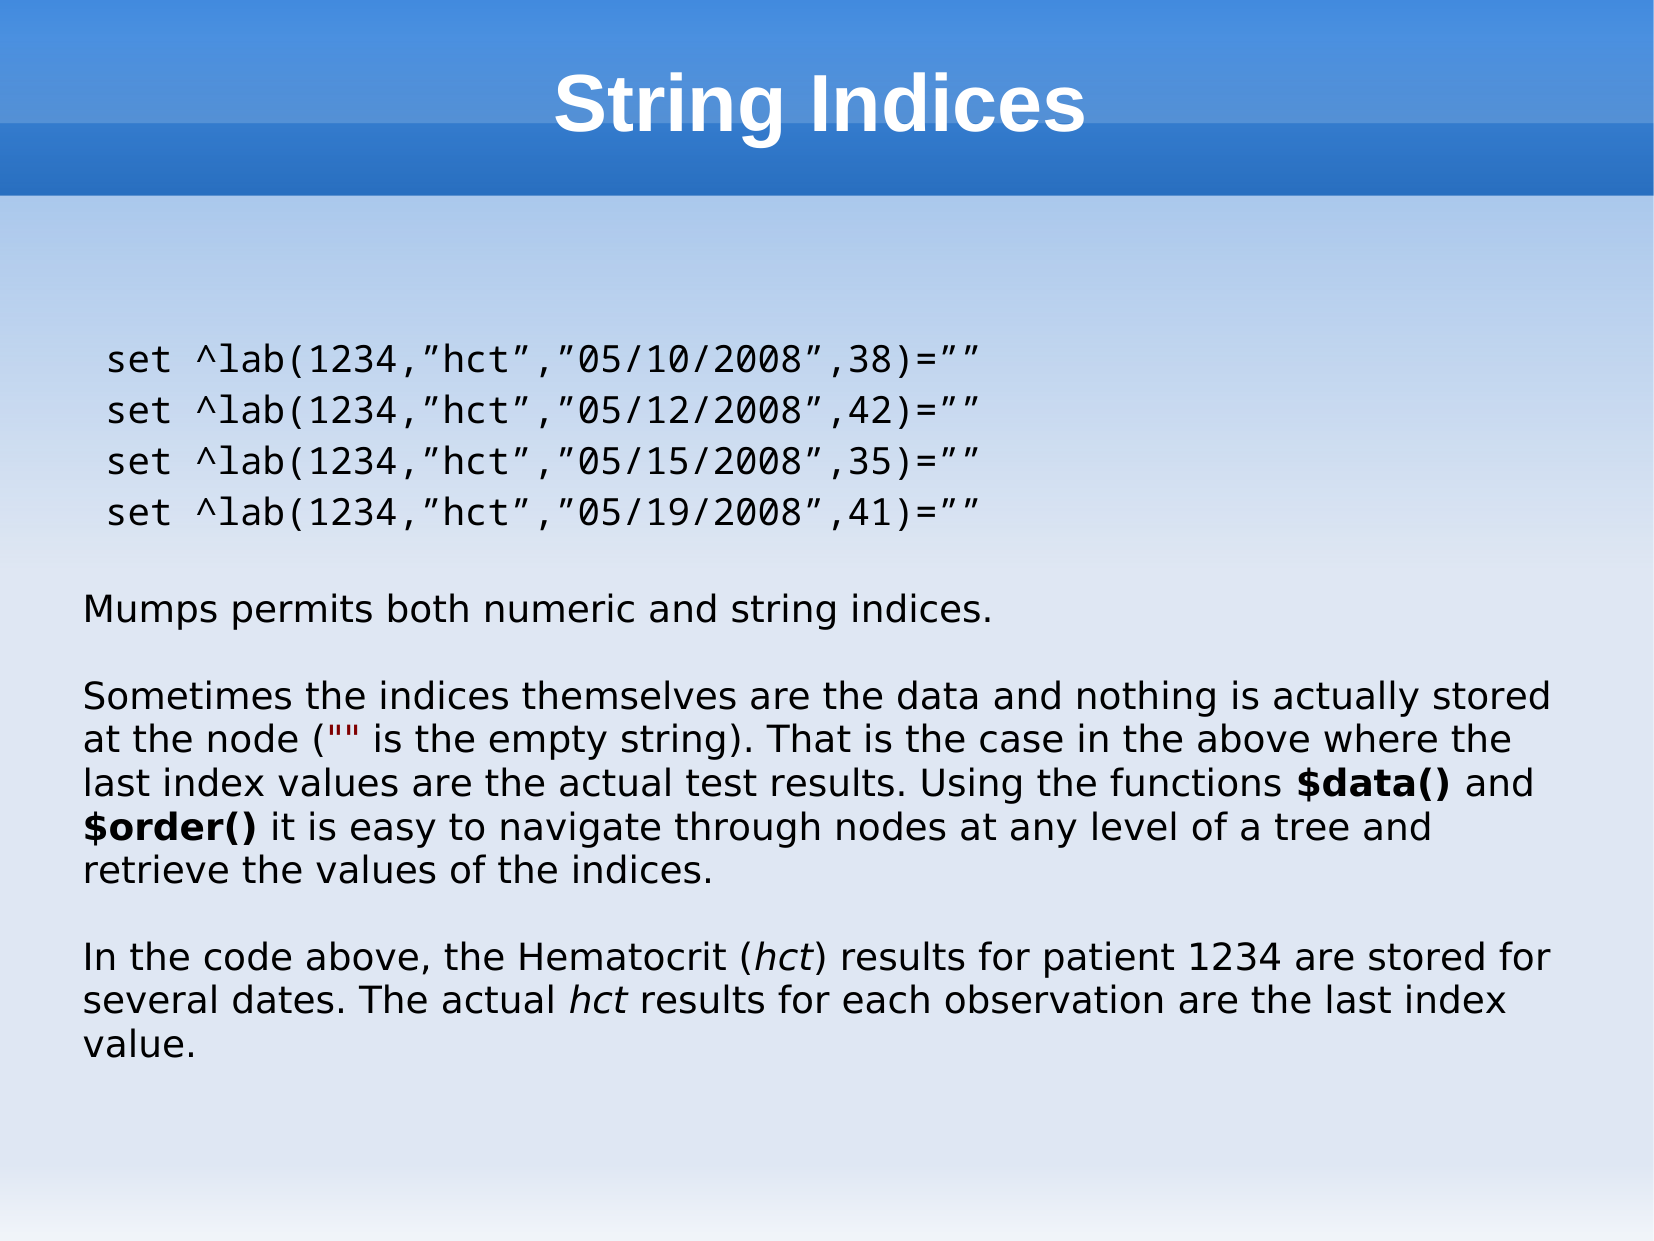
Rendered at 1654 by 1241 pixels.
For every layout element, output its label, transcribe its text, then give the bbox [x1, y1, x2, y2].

picture [0, 0, 1654, 1241]
subtitle set ^lab(1234,”hct”,”05/10/2008”,38)=”” set ^lab(1234,”hct”,”05/12/2008”,42)=”” set ^lab(1234,”hct”,”05/15/2008”,35)=”” set ^lab(1234,”hct”,”05/19/2008”,41)=”” Mumps permits both numeric and string indices. Sometimes the indices themselves are the data and nothing is actually stored at the node ("" is the empty string). That is the case in the above where the last index values are the actual test results. Using the functions $data() and $order() it is easy to navigate through nodes at any level of a tree and retrieve the values of the indices. In the code above, the Hematocrit (hct) results for patient 1234 are stored for several dates. The actual hct results for each observation are the last index value. [82, 290, 1571, 1109]
title String Indices [76, 0, 1565, 208]
